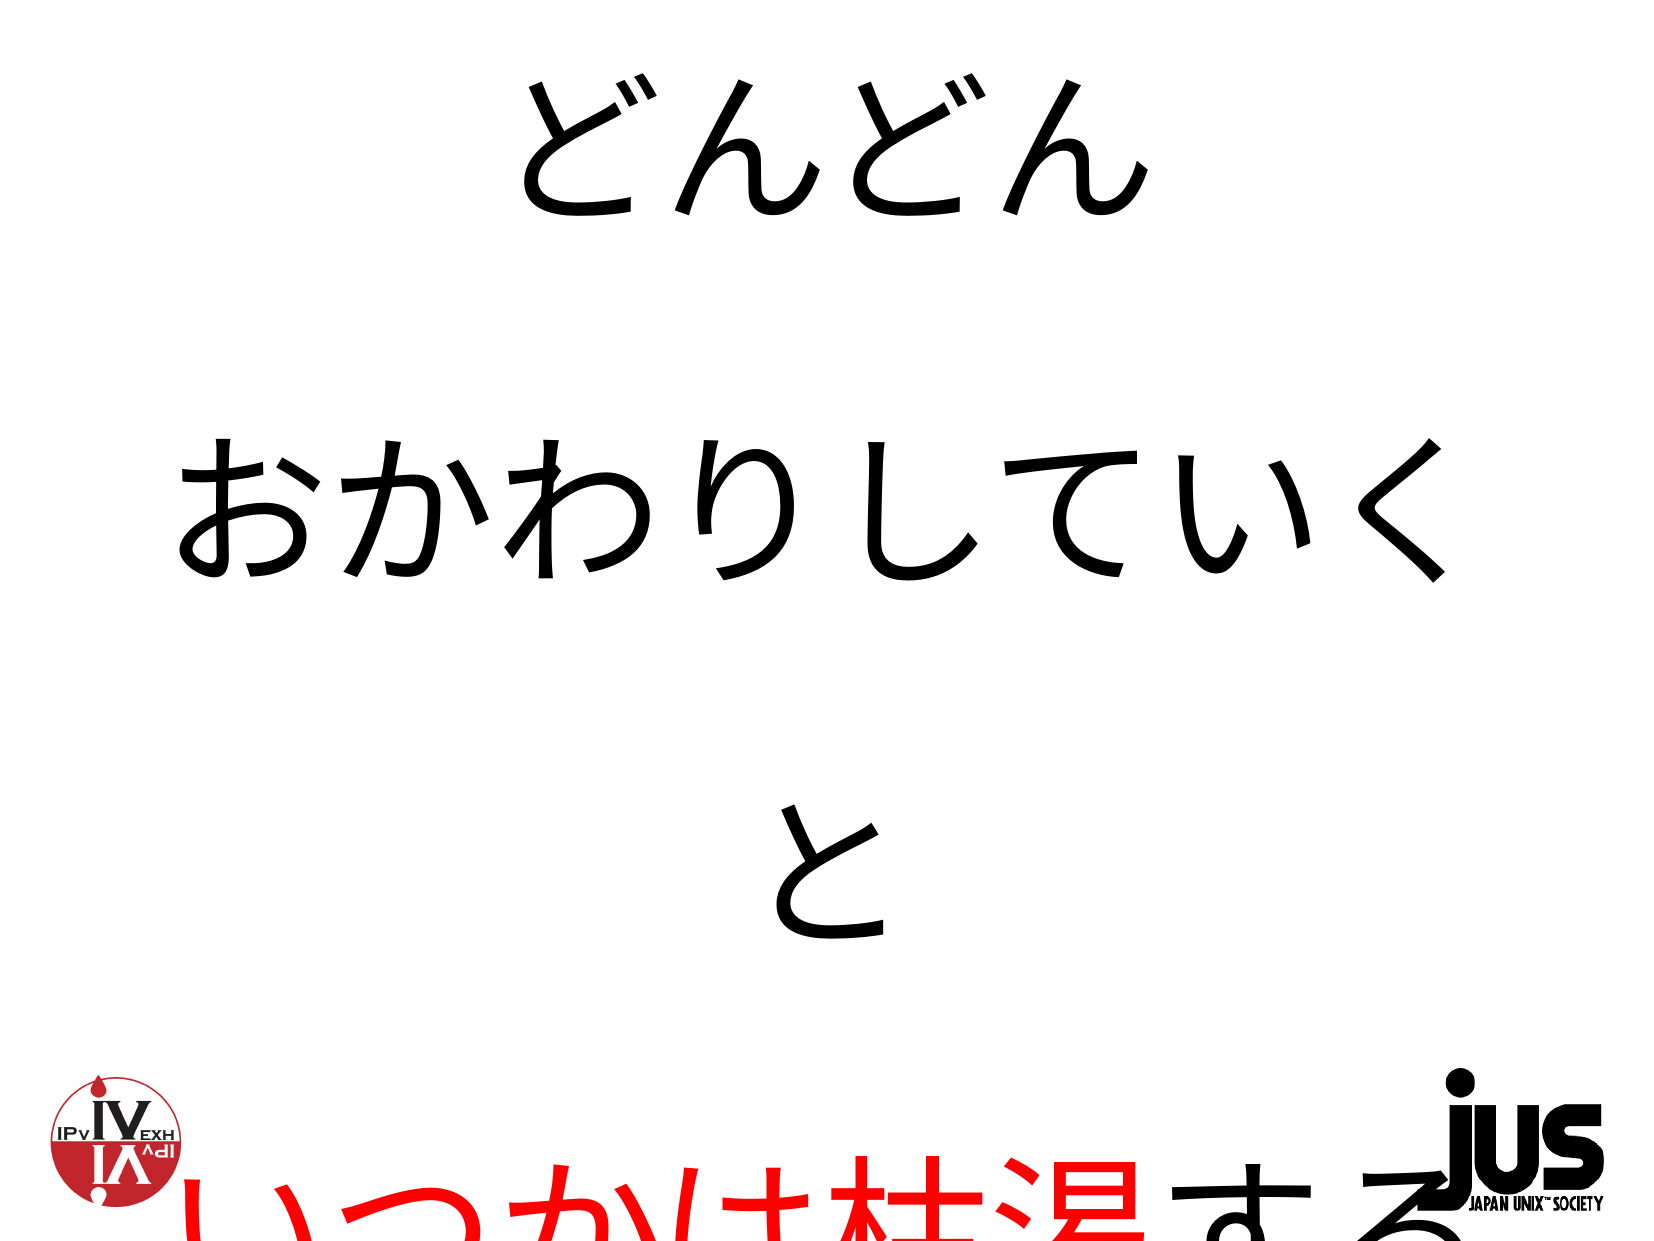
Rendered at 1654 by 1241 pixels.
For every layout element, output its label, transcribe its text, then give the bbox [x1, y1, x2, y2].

picture [41, 1068, 190, 1210]
subtitle どんどん おかわりしていくと いつかは枯渇する [82, 147, 1571, 1093]
picture [1417, 1184, 1424, 1190]
picture [1417, 1068, 1604, 1211]
